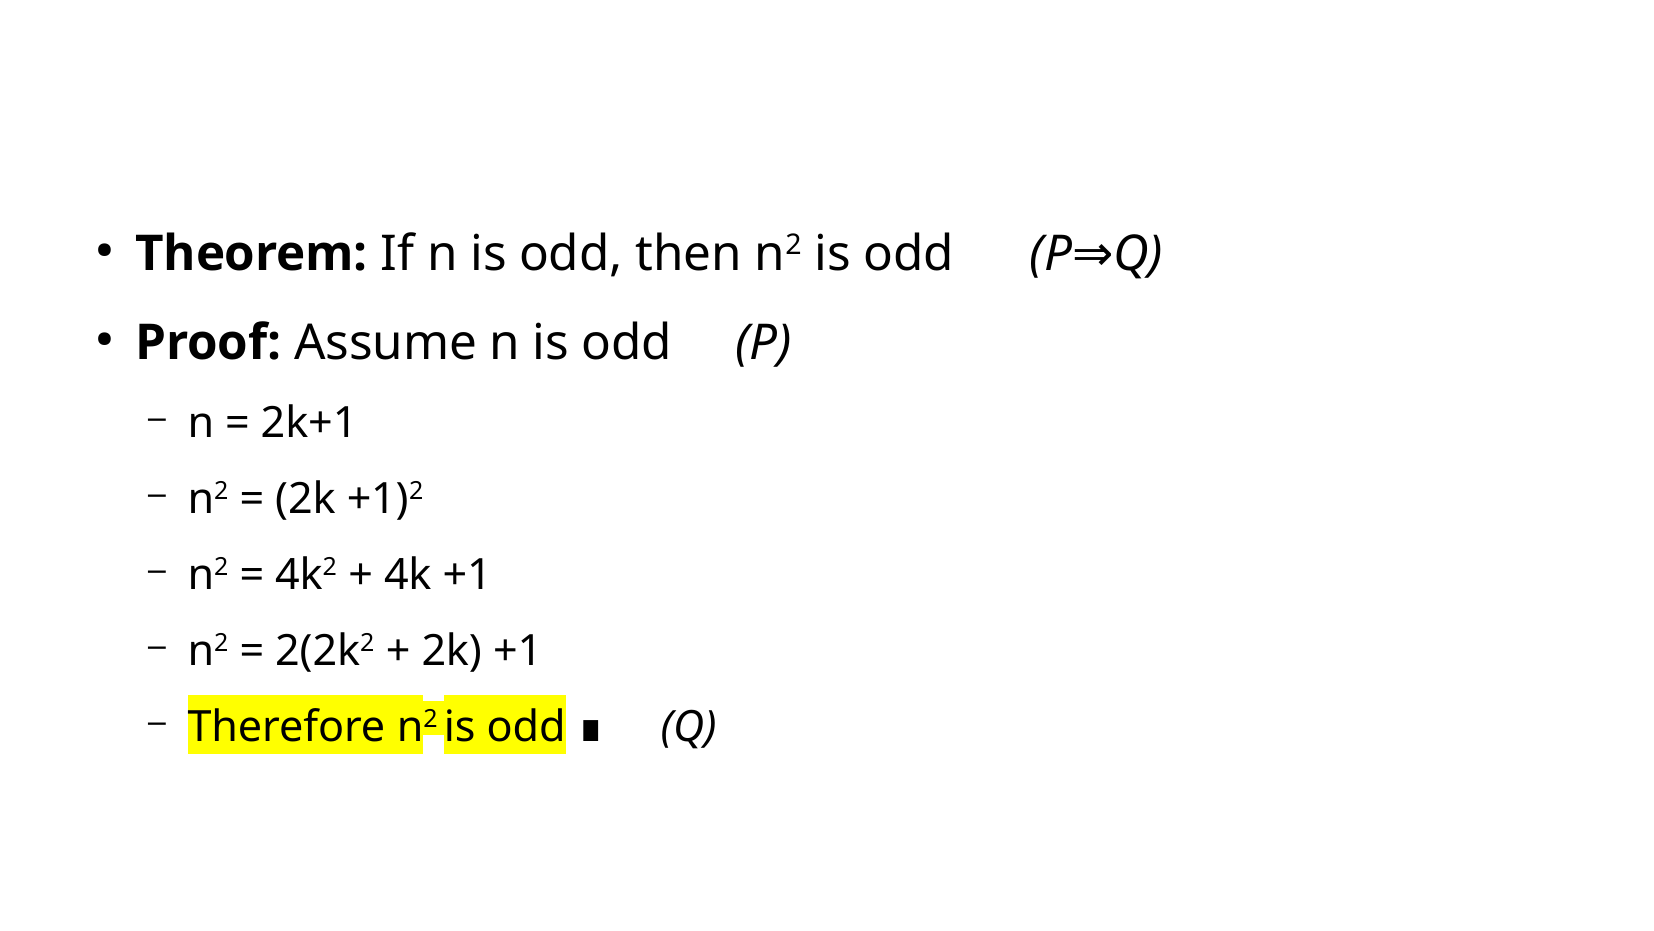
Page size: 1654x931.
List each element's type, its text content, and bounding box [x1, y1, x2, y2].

list Theorem: If n is odd, then n2 is odd (P⇒Q) Proof: Assume n is odd (P) n = 2k+1 n2 = (2k +1)2 n2 = 4k2 + 4k +1 n2 = 2(2k2 + 2k) +1 Therefore n2 is odd ∎ (Q) [82, 217, 1571, 758]
